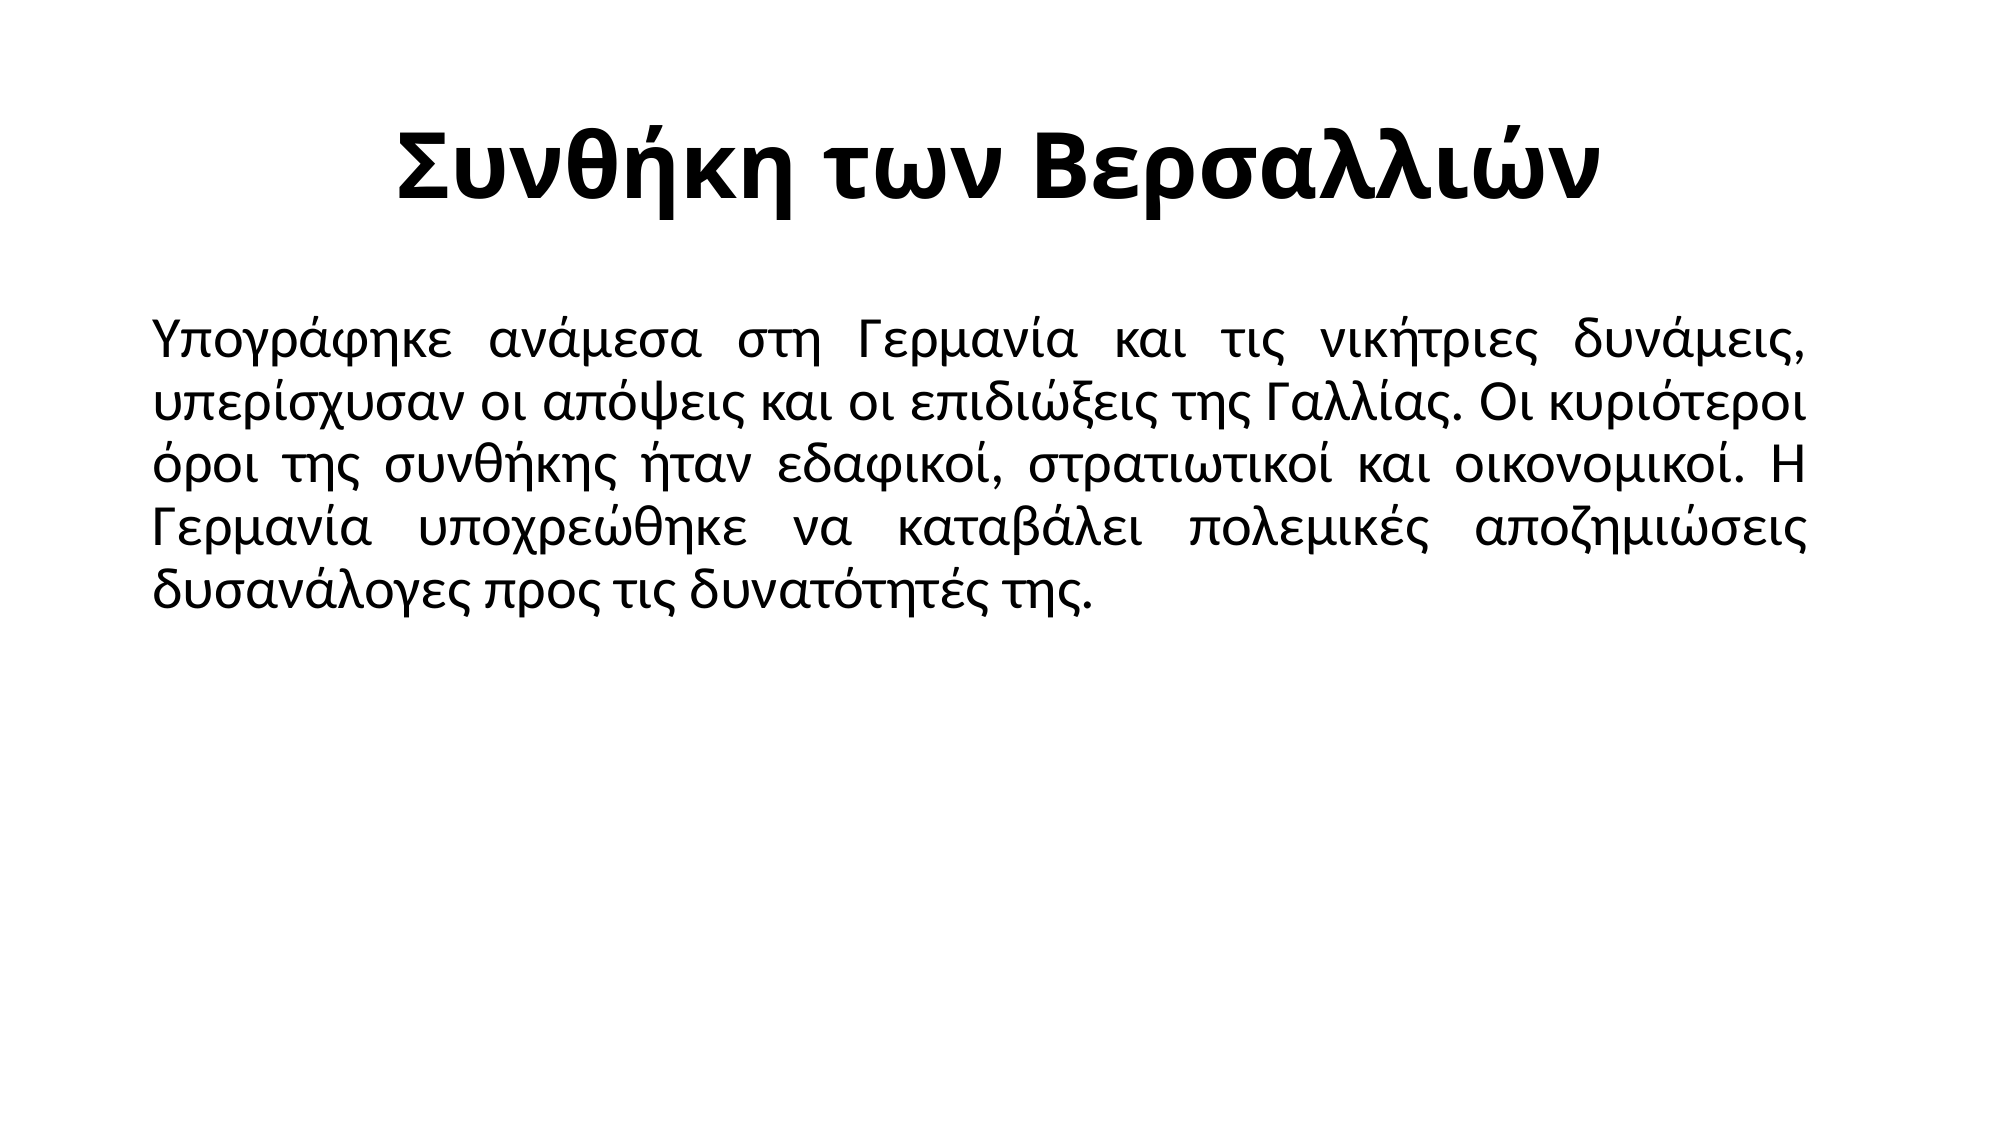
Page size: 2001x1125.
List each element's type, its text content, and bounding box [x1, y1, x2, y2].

title Συνθήκη των Βερσαλλιών [137, 59, 1863, 278]
list Υπογράφηκε ανάμεσα στη Γερμανία και τις νικήτριες δυνάμεις, υπερίσχυσαν οι απόψεις και οι επιδιώξεις της Γαλλίας. Οι κυριότεροι όροι της συνθήκης ήταν εδαφικοί, στρατιωτικοί και οικονομικοί. Η Γερμανία υποχρεώθηκε να καταβάλει πολεμικές αποζημιώσεις δυσανάλογες προς τις δυνατότητές της. [137, 299, 1863, 1014]
